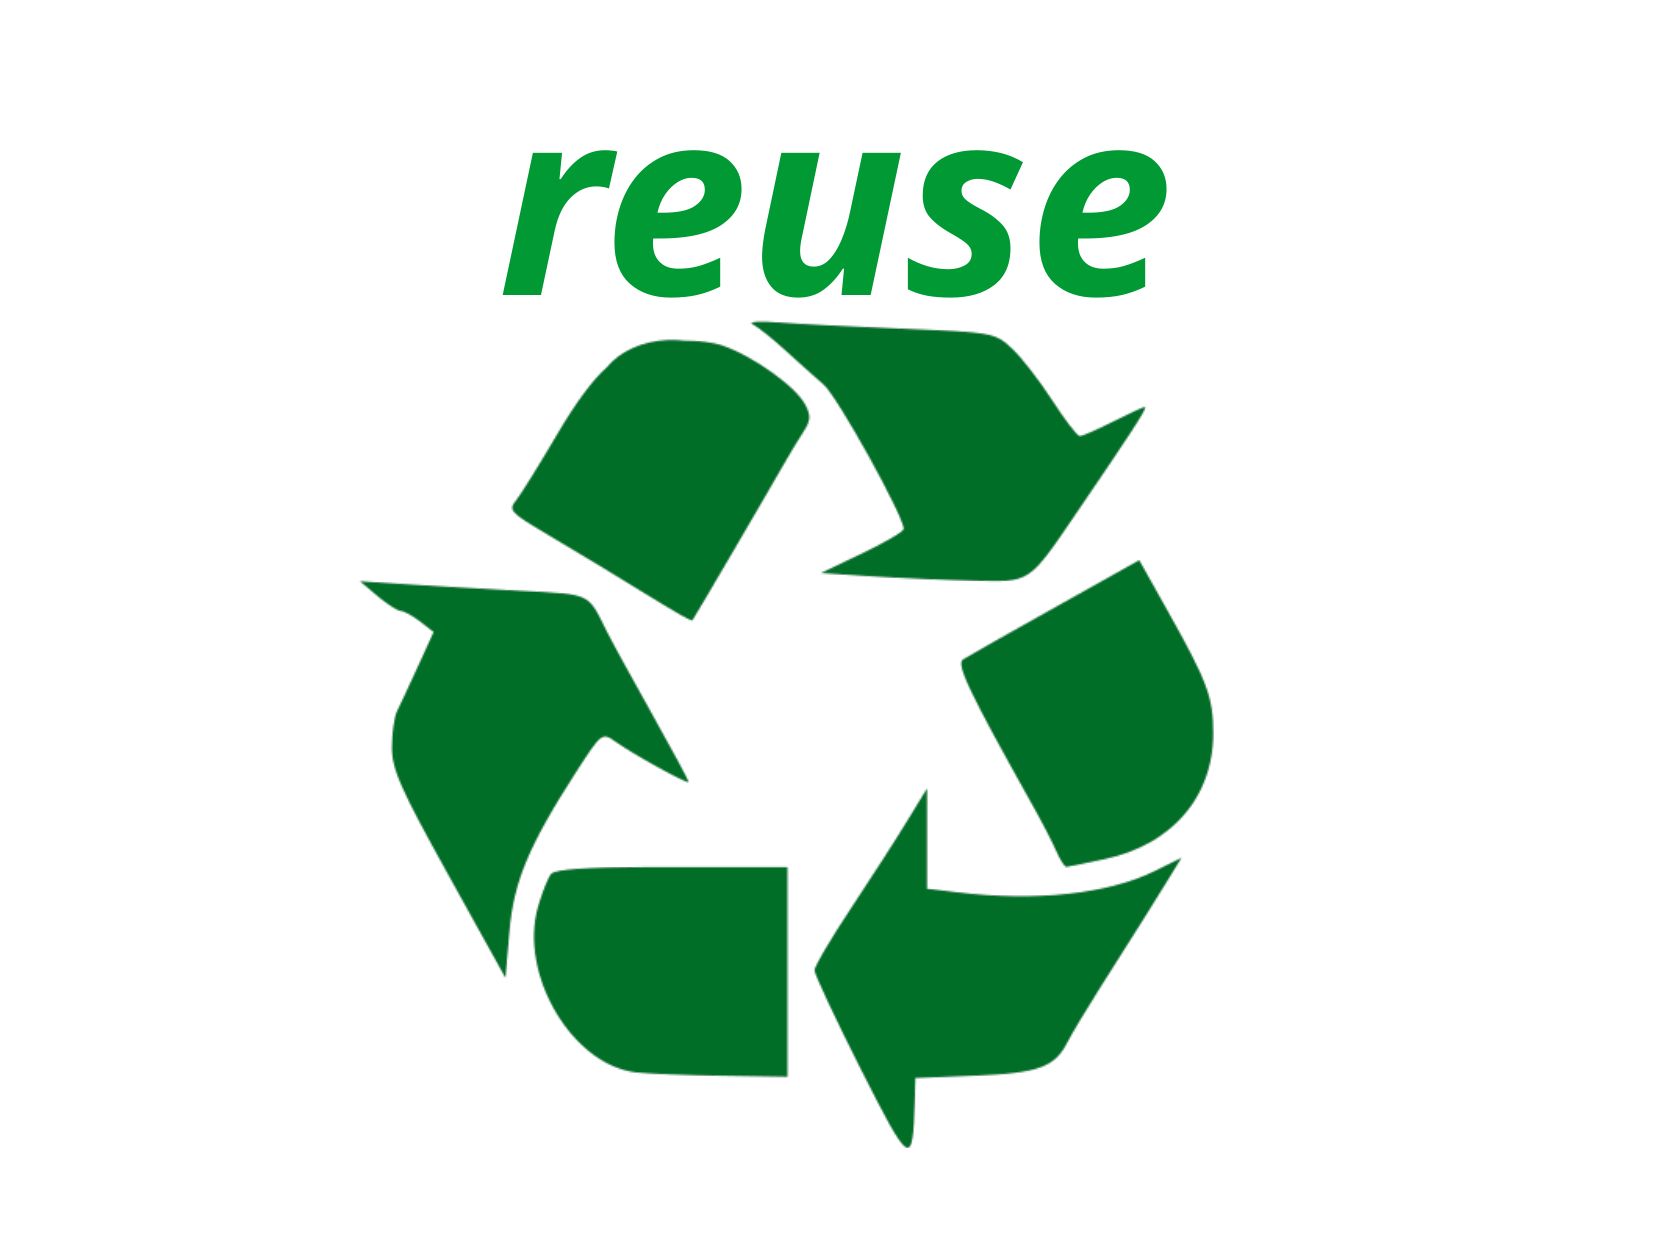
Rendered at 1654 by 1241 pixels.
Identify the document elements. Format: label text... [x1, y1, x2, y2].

picture [357, 318, 1217, 1151]
text_box reuse [484, 9, 1134, 343]
